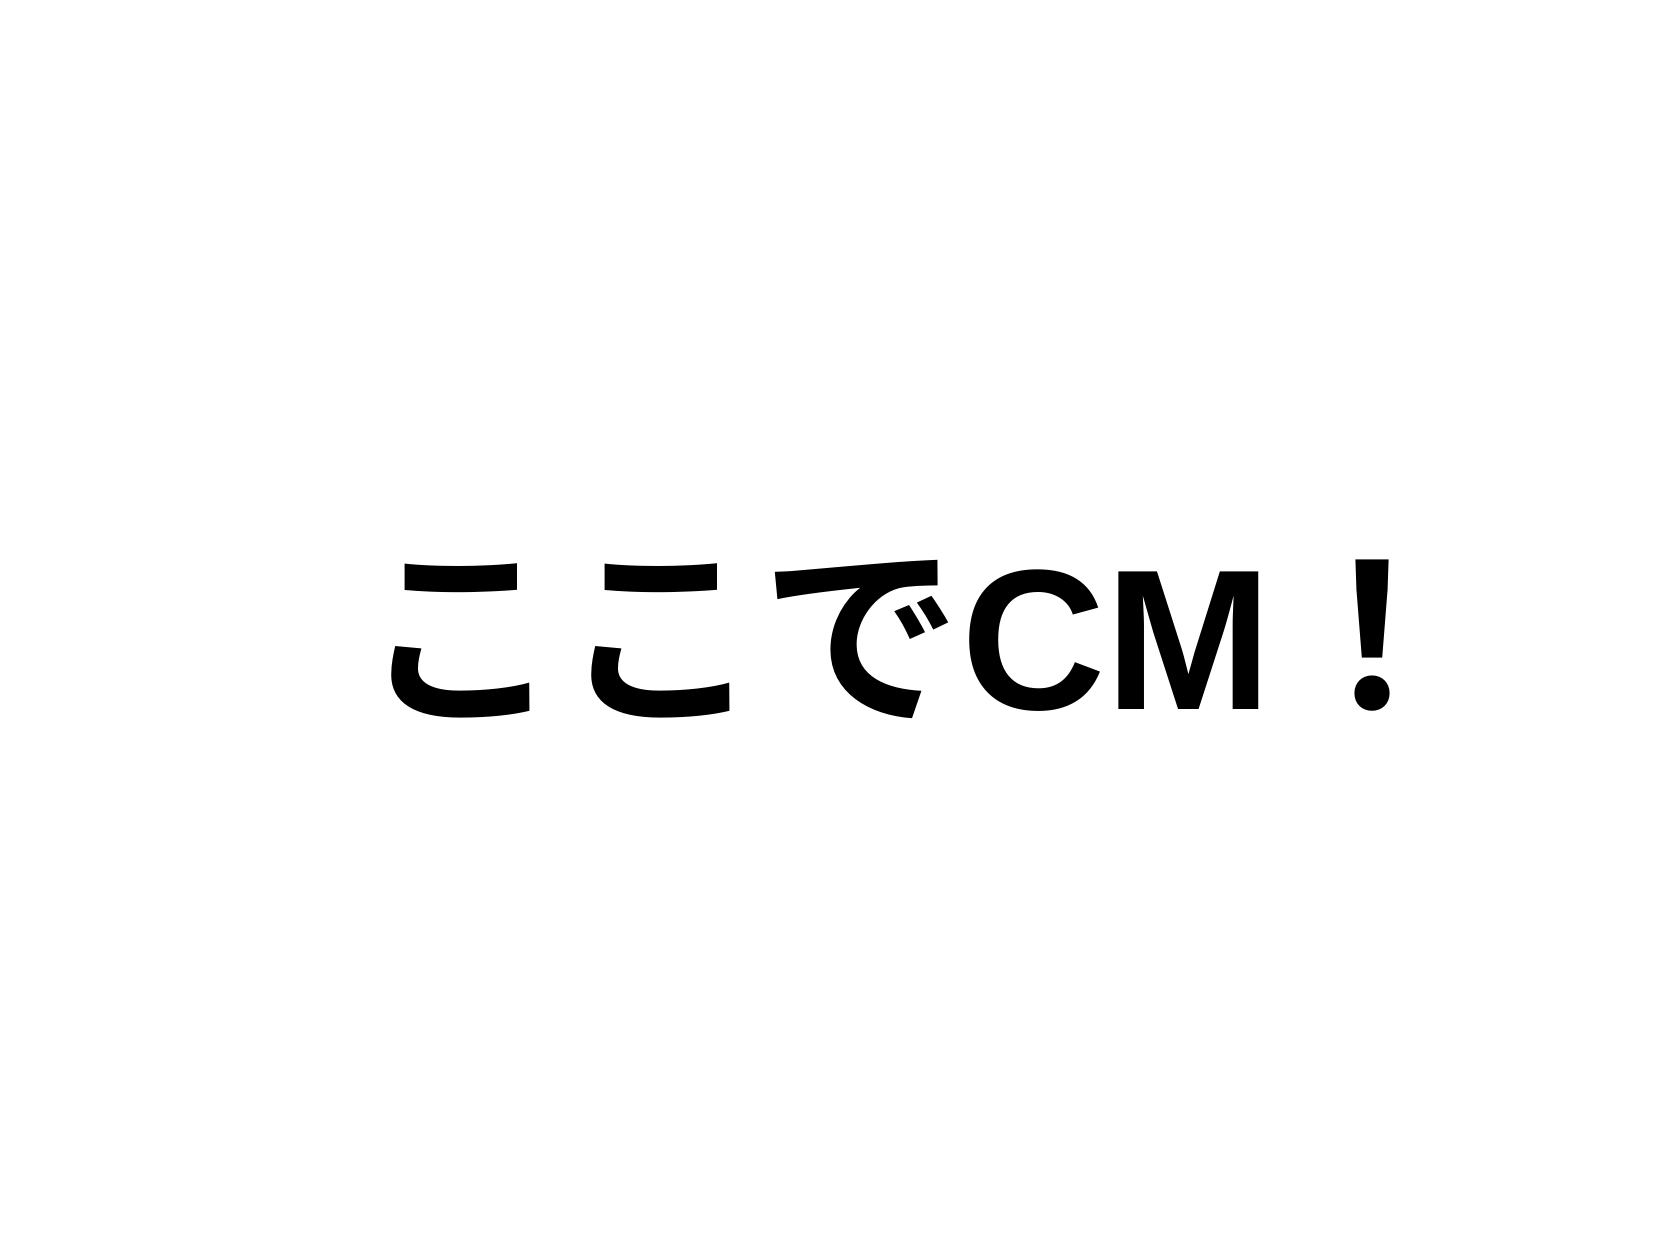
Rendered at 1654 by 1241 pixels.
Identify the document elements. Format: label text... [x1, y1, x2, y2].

text_box ここでCM！ [346, 470, 1291, 709]
